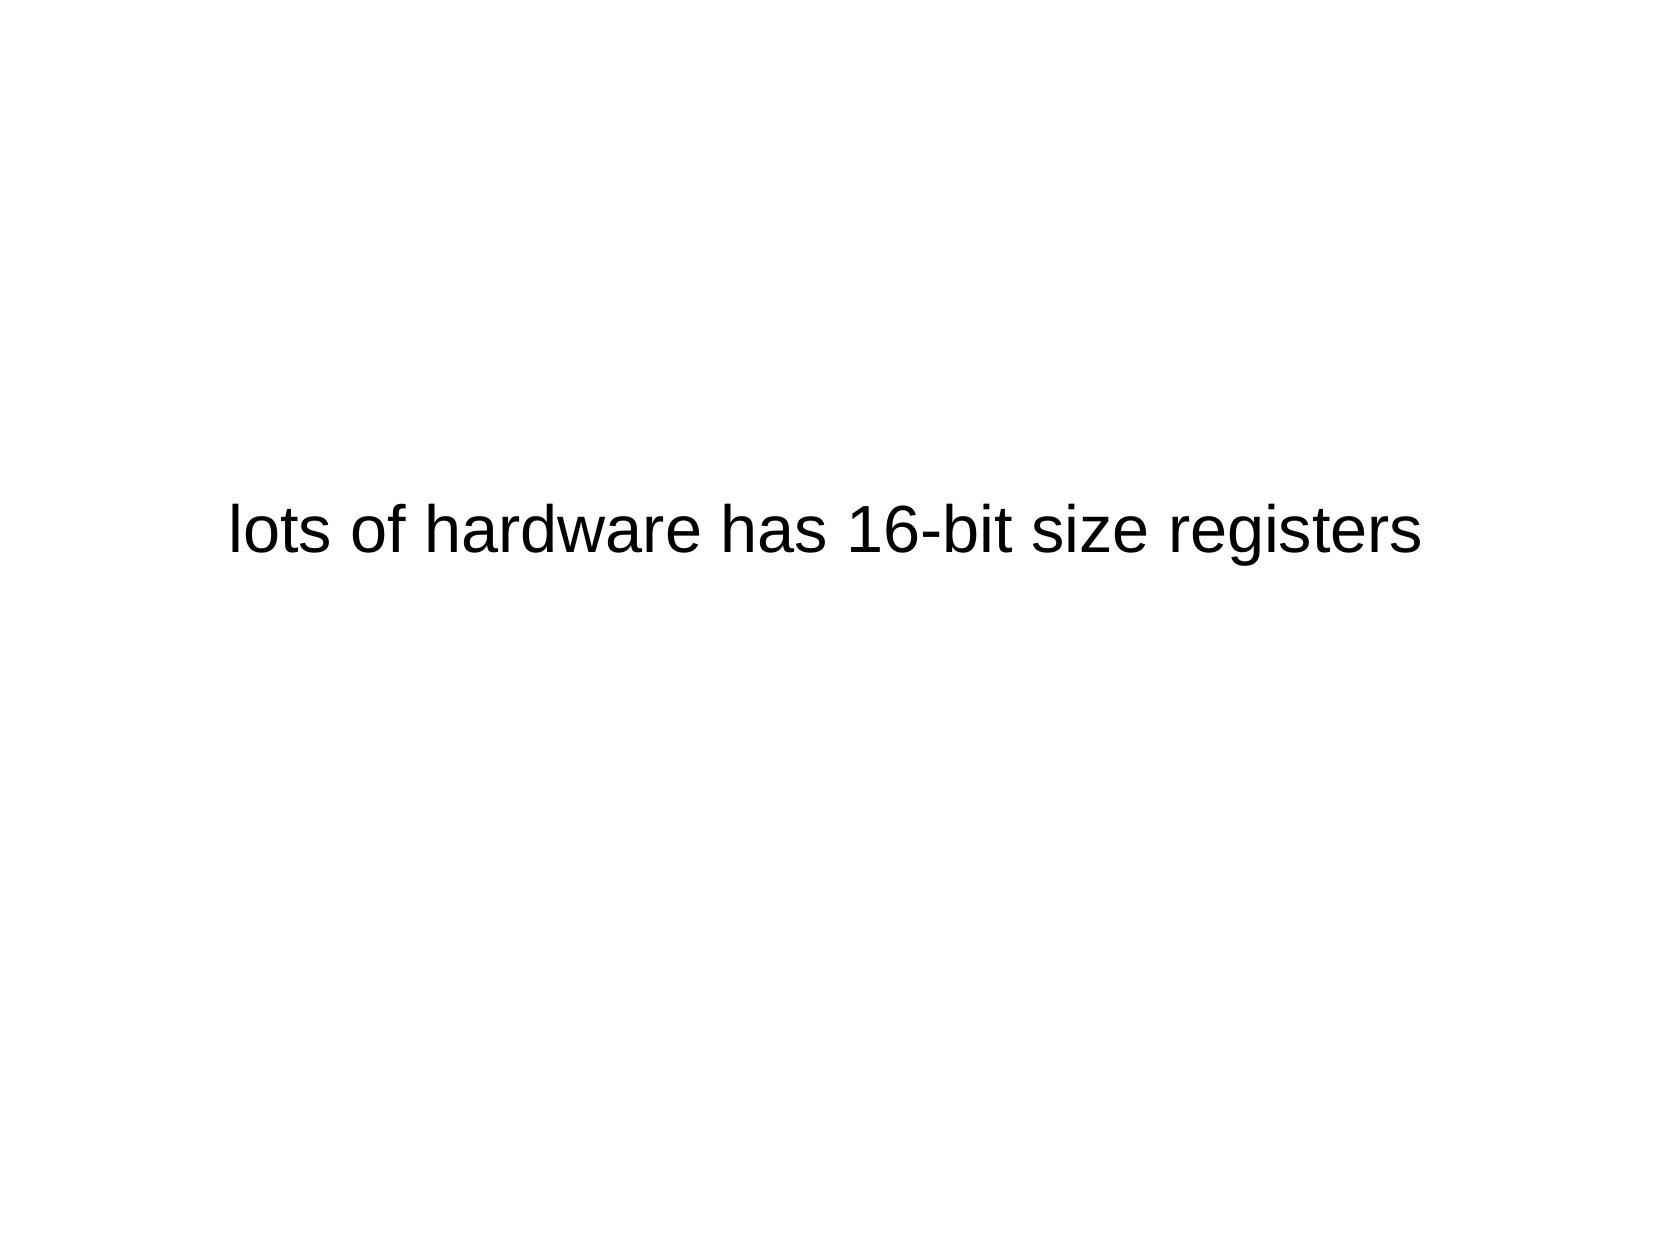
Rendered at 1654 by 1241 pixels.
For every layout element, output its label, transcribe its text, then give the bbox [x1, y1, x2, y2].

subtitle lots of hardware has 16-bit size registers [82, 49, 1571, 1010]
